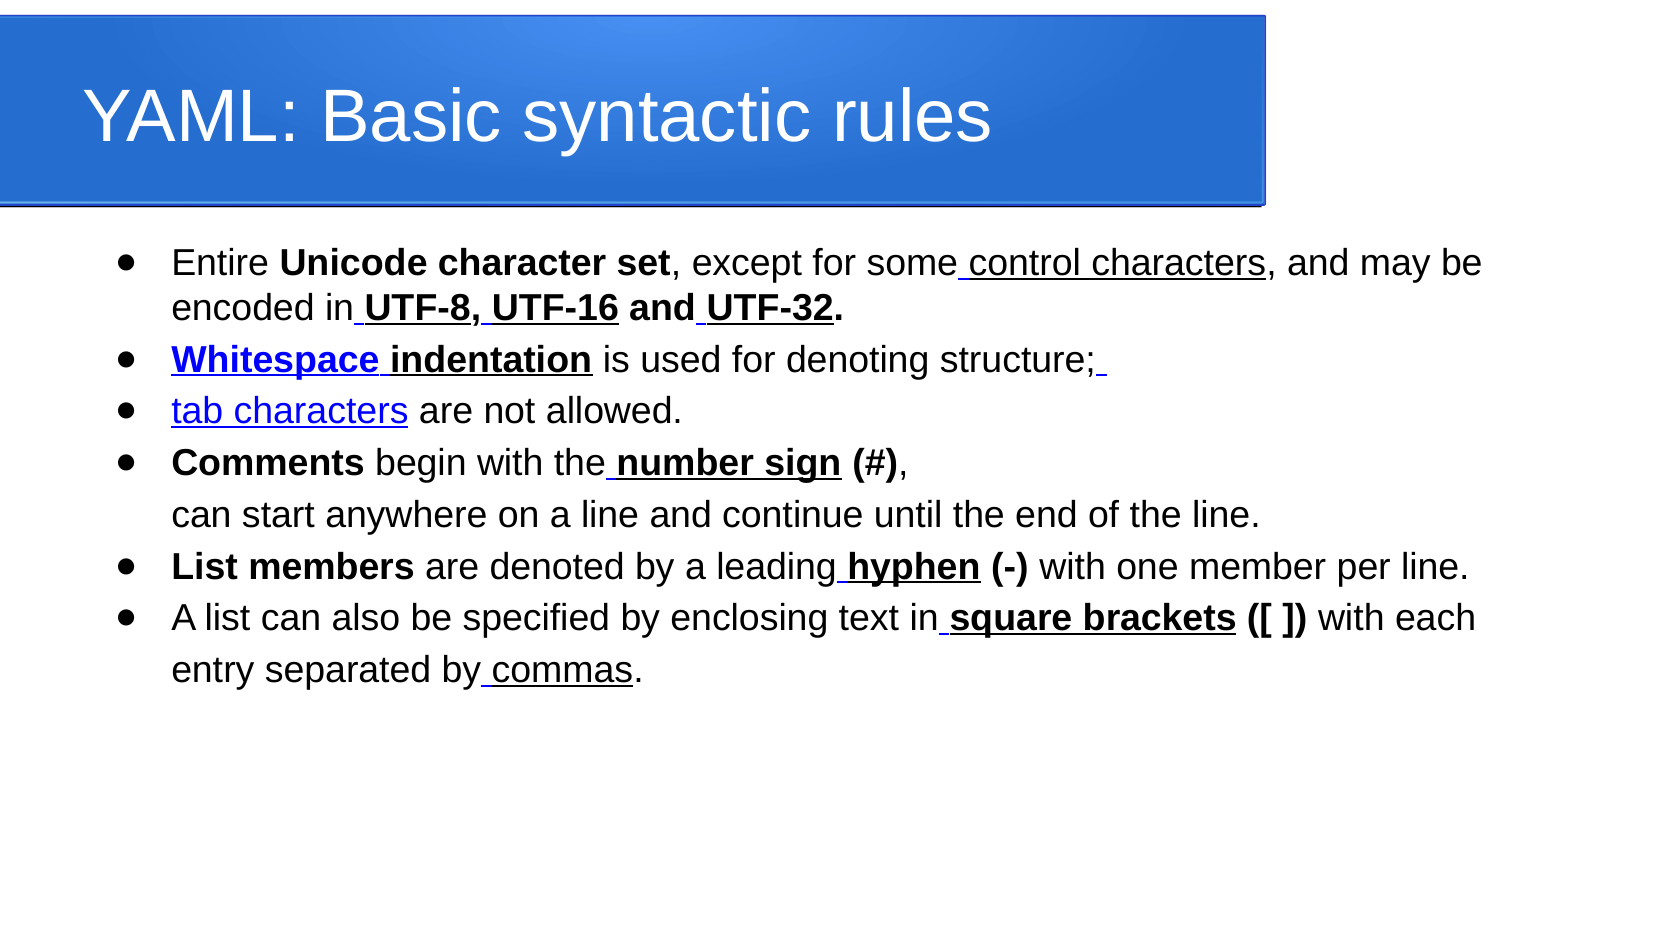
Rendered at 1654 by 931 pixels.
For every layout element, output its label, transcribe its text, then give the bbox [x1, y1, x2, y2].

text_box YAML: Basic syntactic rules [82, 35, 1235, 189]
picture [0, 13, 1269, 211]
text_box Entire Unicode character set, except for some control characters, and may be encoded in UTF-8, UTF-16 and UTF-32. Whitespace indentation is used for denoting structure; tab characters are not allowed. Comments begin with the number sign (#), can start anywhere on a line and continue until the end of the line. List members are denoted by a leading hyphen (-) with one member per line. A list can also be specified by enclosing text in square brackets ([ ]) with each entry separated by commas. [81, 222, 1573, 834]
